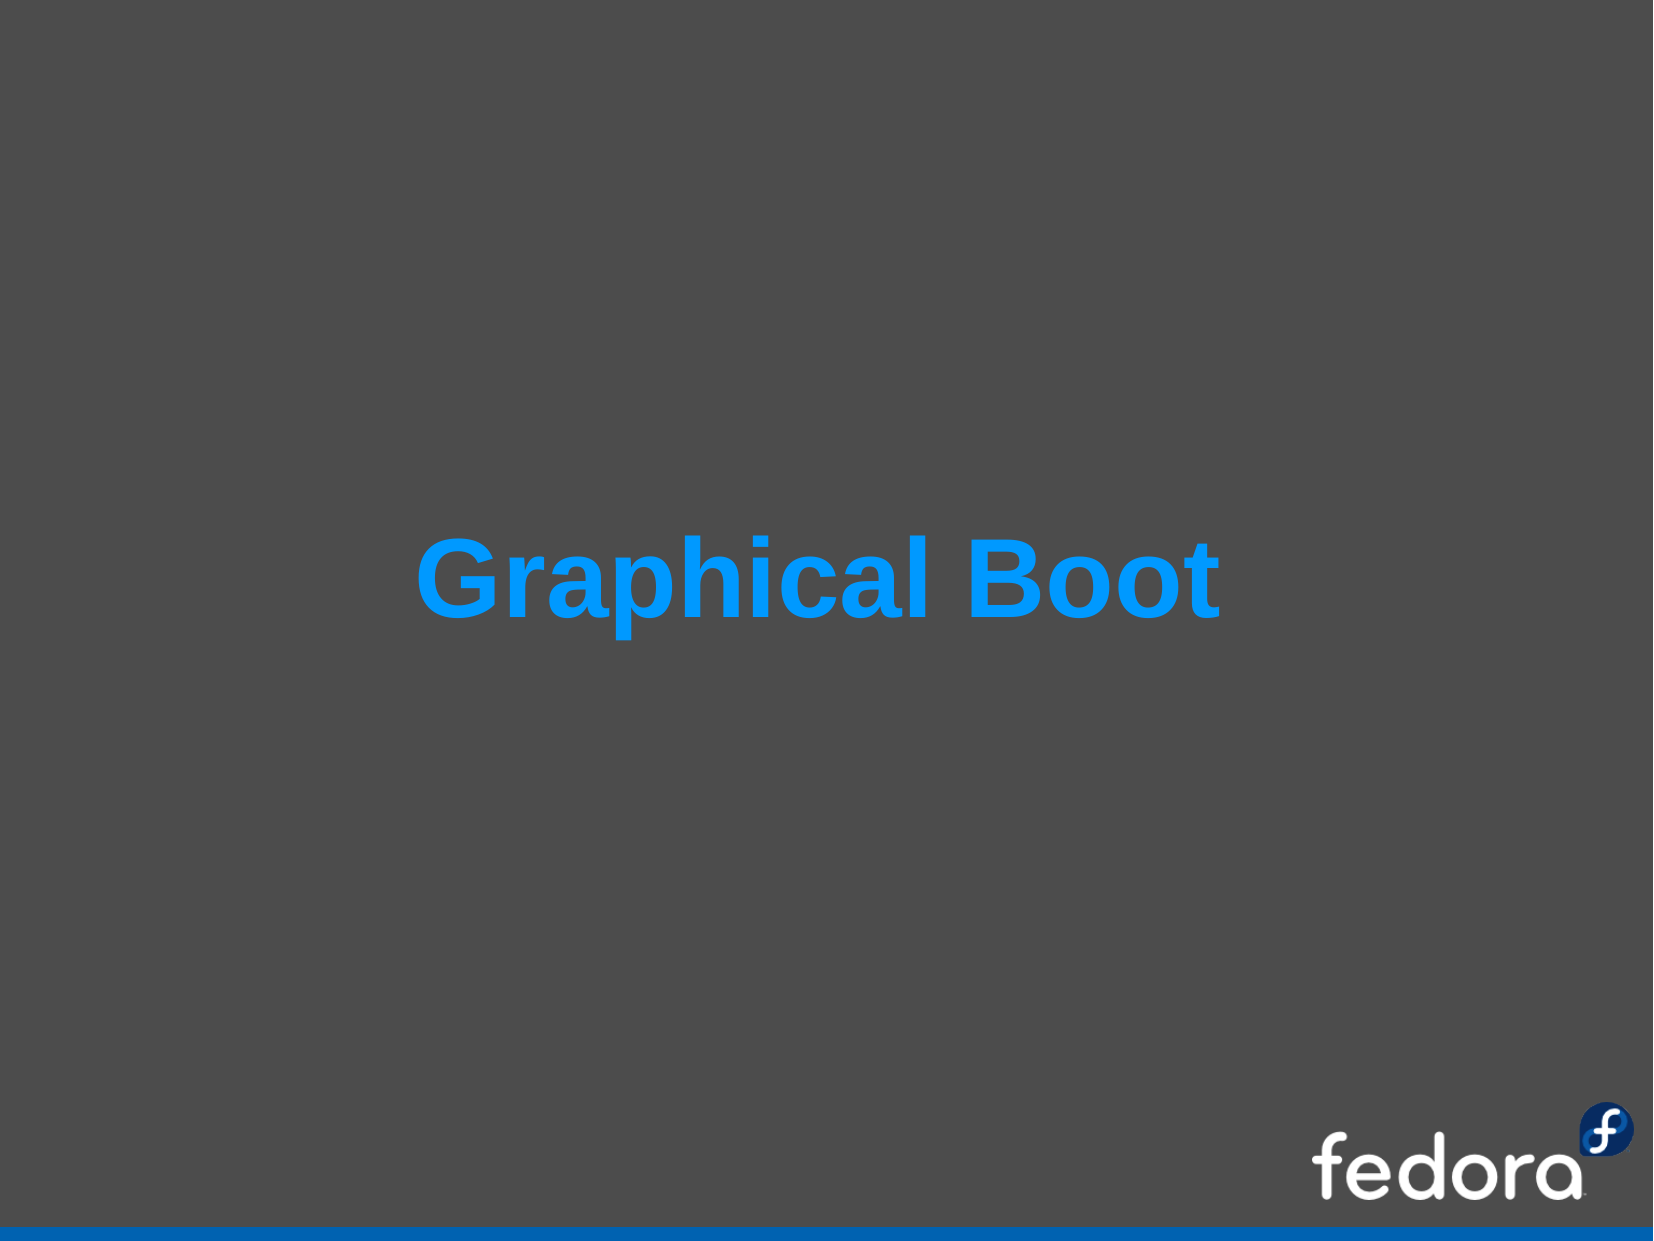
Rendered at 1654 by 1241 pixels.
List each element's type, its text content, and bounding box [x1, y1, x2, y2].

picture [1312, 1102, 1634, 1200]
title Graphical Boot [112, 75, 1524, 1082]
